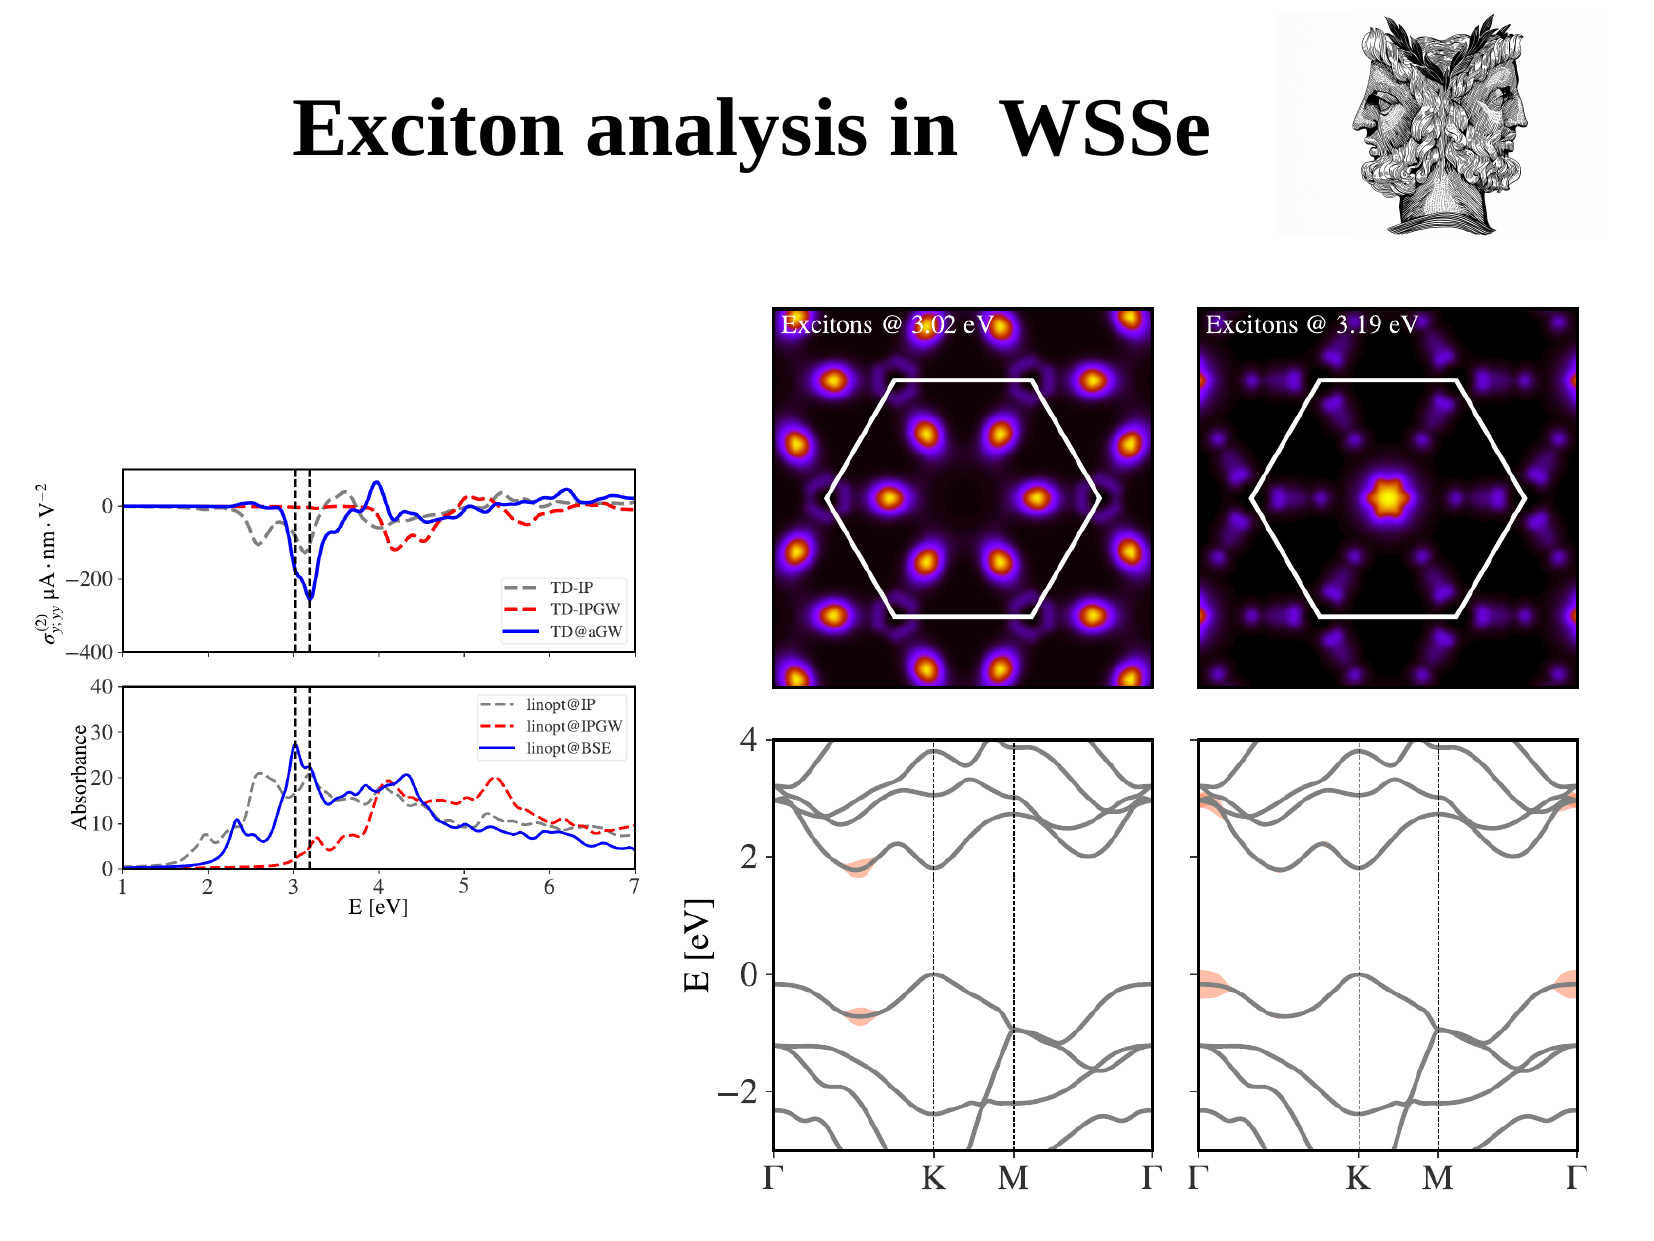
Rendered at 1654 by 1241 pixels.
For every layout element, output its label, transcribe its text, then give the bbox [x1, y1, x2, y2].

picture [661, 282, 1624, 1223]
picture [29, 448, 650, 925]
title Exciton analysis in WSSe [47, 29, 1275, 225]
picture [1275, 11, 1606, 237]
